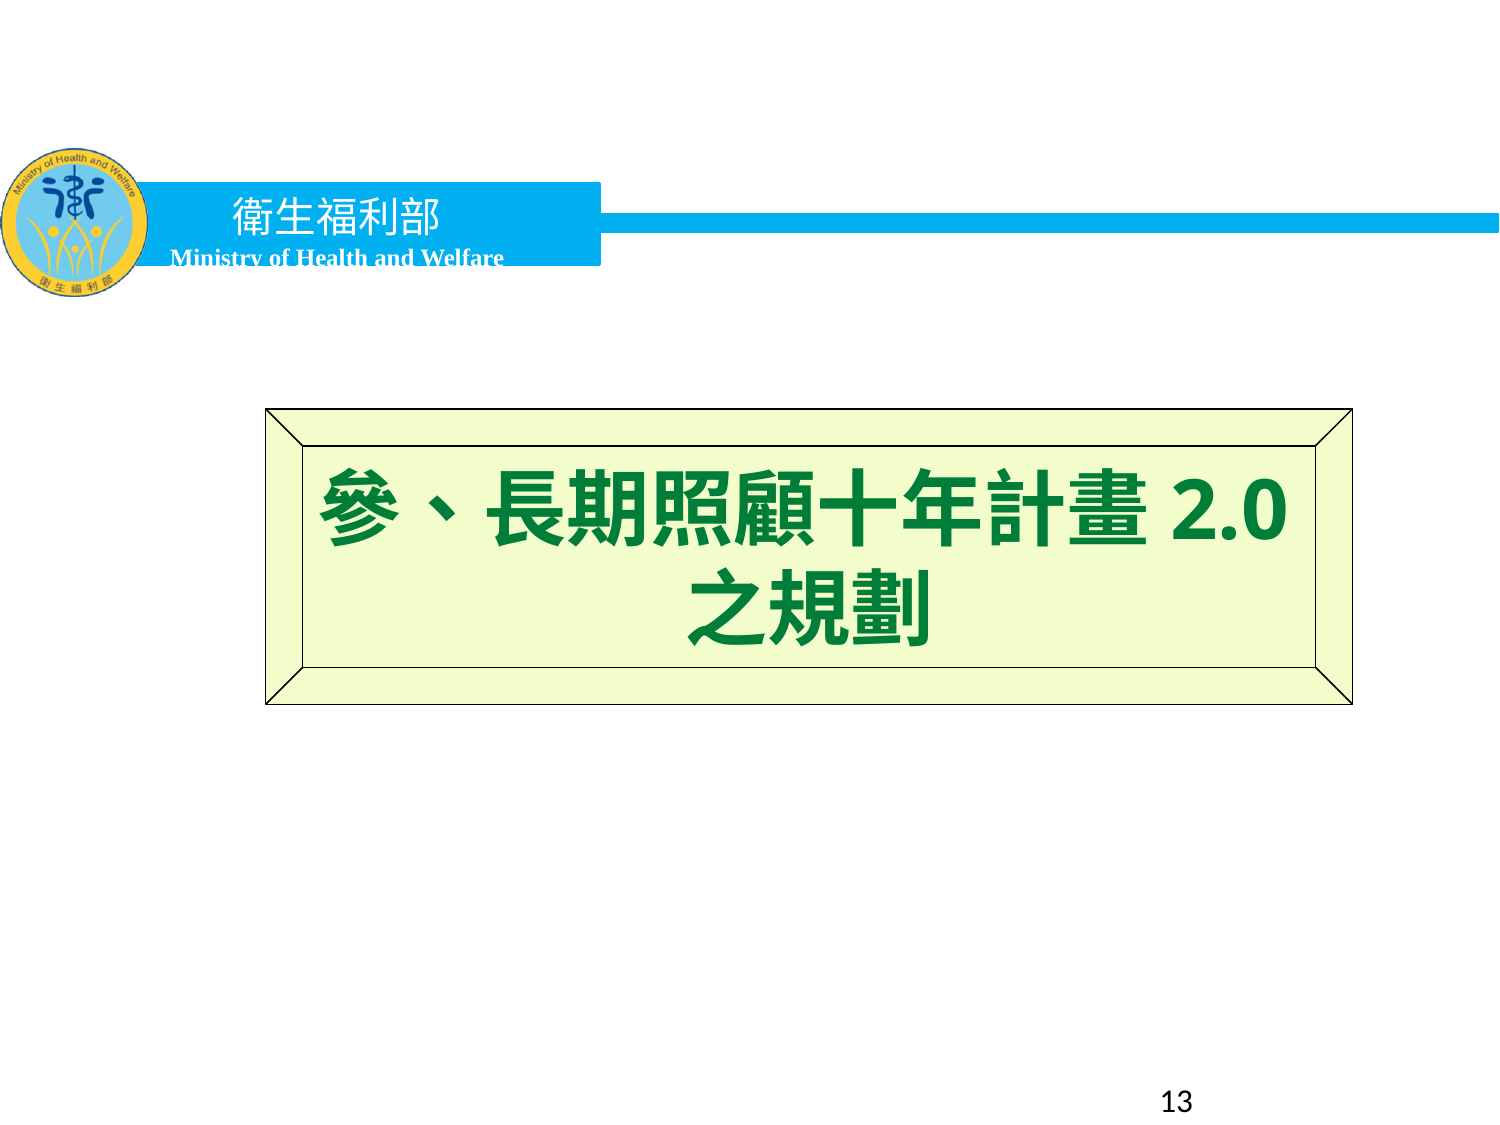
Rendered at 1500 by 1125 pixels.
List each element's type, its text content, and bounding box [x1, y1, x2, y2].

text_box 13 [1144, 1069, 1495, 1125]
text_box 參、長期照顧十年計畫2.0之規劃 [265, 408, 1353, 705]
